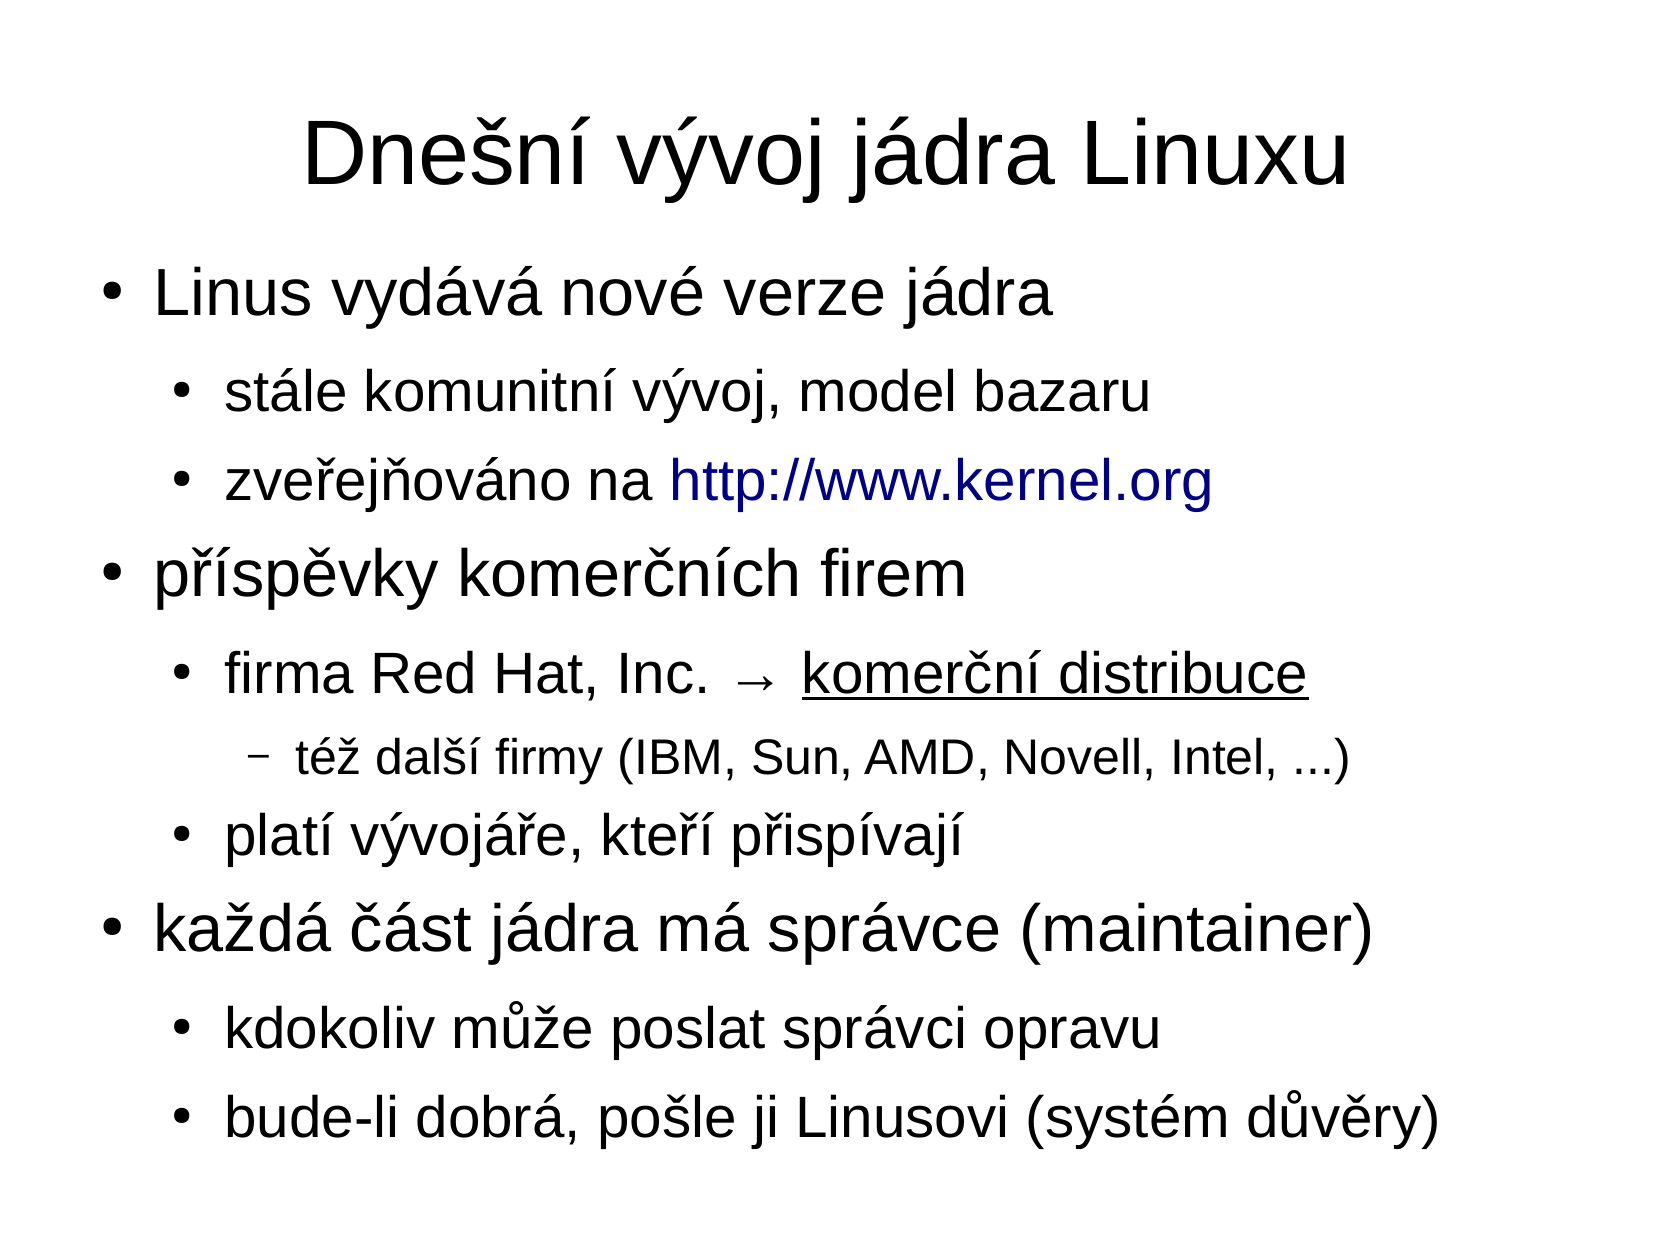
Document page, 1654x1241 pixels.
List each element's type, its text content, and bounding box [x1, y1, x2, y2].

title Dnešní vývoj jádra Linuxu [82, 56, 1571, 250]
list Linus vydává nové verze jádra stále komunitní vývoj, model bazaru zveřejňováno na http://www.kernel.org příspěvky komerčních firem firma Red Hat, Inc. → komerční distribuce též další firmy (IBM, Sun, AMD, Novell, Intel, ...) platí vývojáře, kteří přispívají každá část jádra má správce (maintainer) kdokoliv může poslat správci opravu bude-li dobrá, pošle ji Linusovi (systém důvěry) [82, 254, 1571, 1148]
